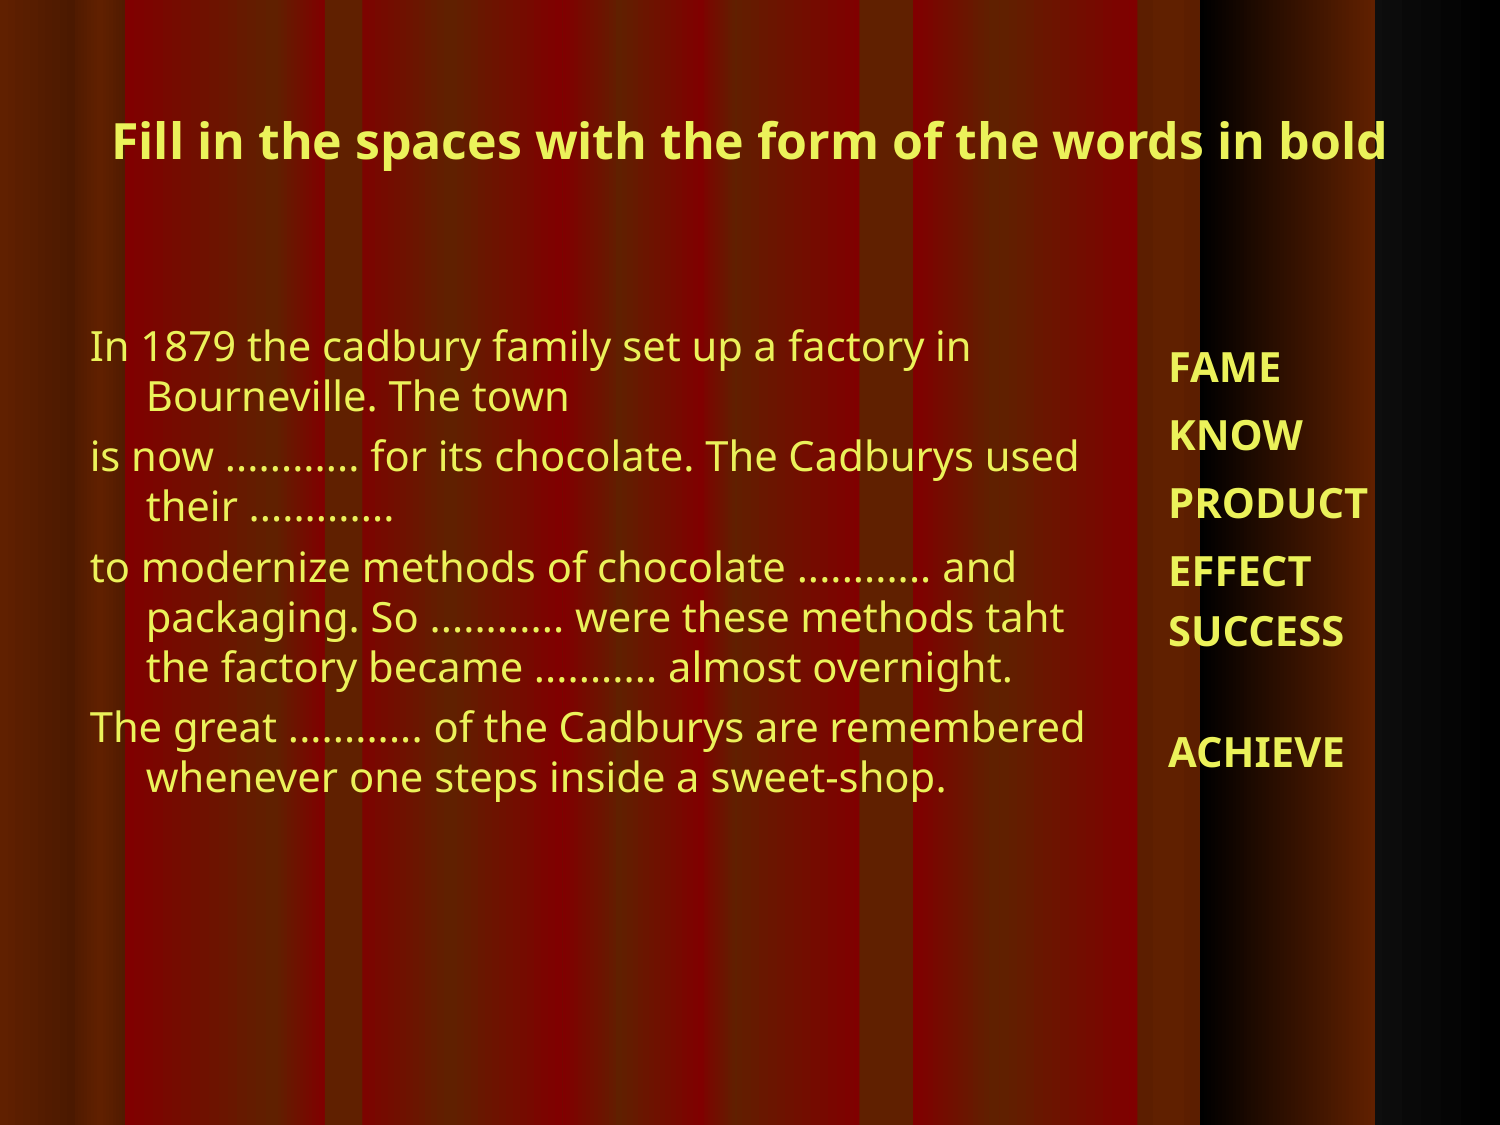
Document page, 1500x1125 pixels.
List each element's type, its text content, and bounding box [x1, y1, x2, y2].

text_box FAME KNOW PRODUCT EFFECT SUCCESS ACHIEVE [1153, 325, 1500, 905]
title Fill in the spaces with the form of the words in bold [75, 37, 1425, 241]
list In 1879 the cadbury family set up a factory in Bourneville. The town is now ............ for its chocolate. The Cadburys used their ............. to modernize methods of chocolate ............ and packaging. So ............ were these methods taht the factory became ........... almost overnight. The great ............ of the Cadburys are remembered whenever one steps inside a sweet-shop. [75, 311, 1119, 965]
